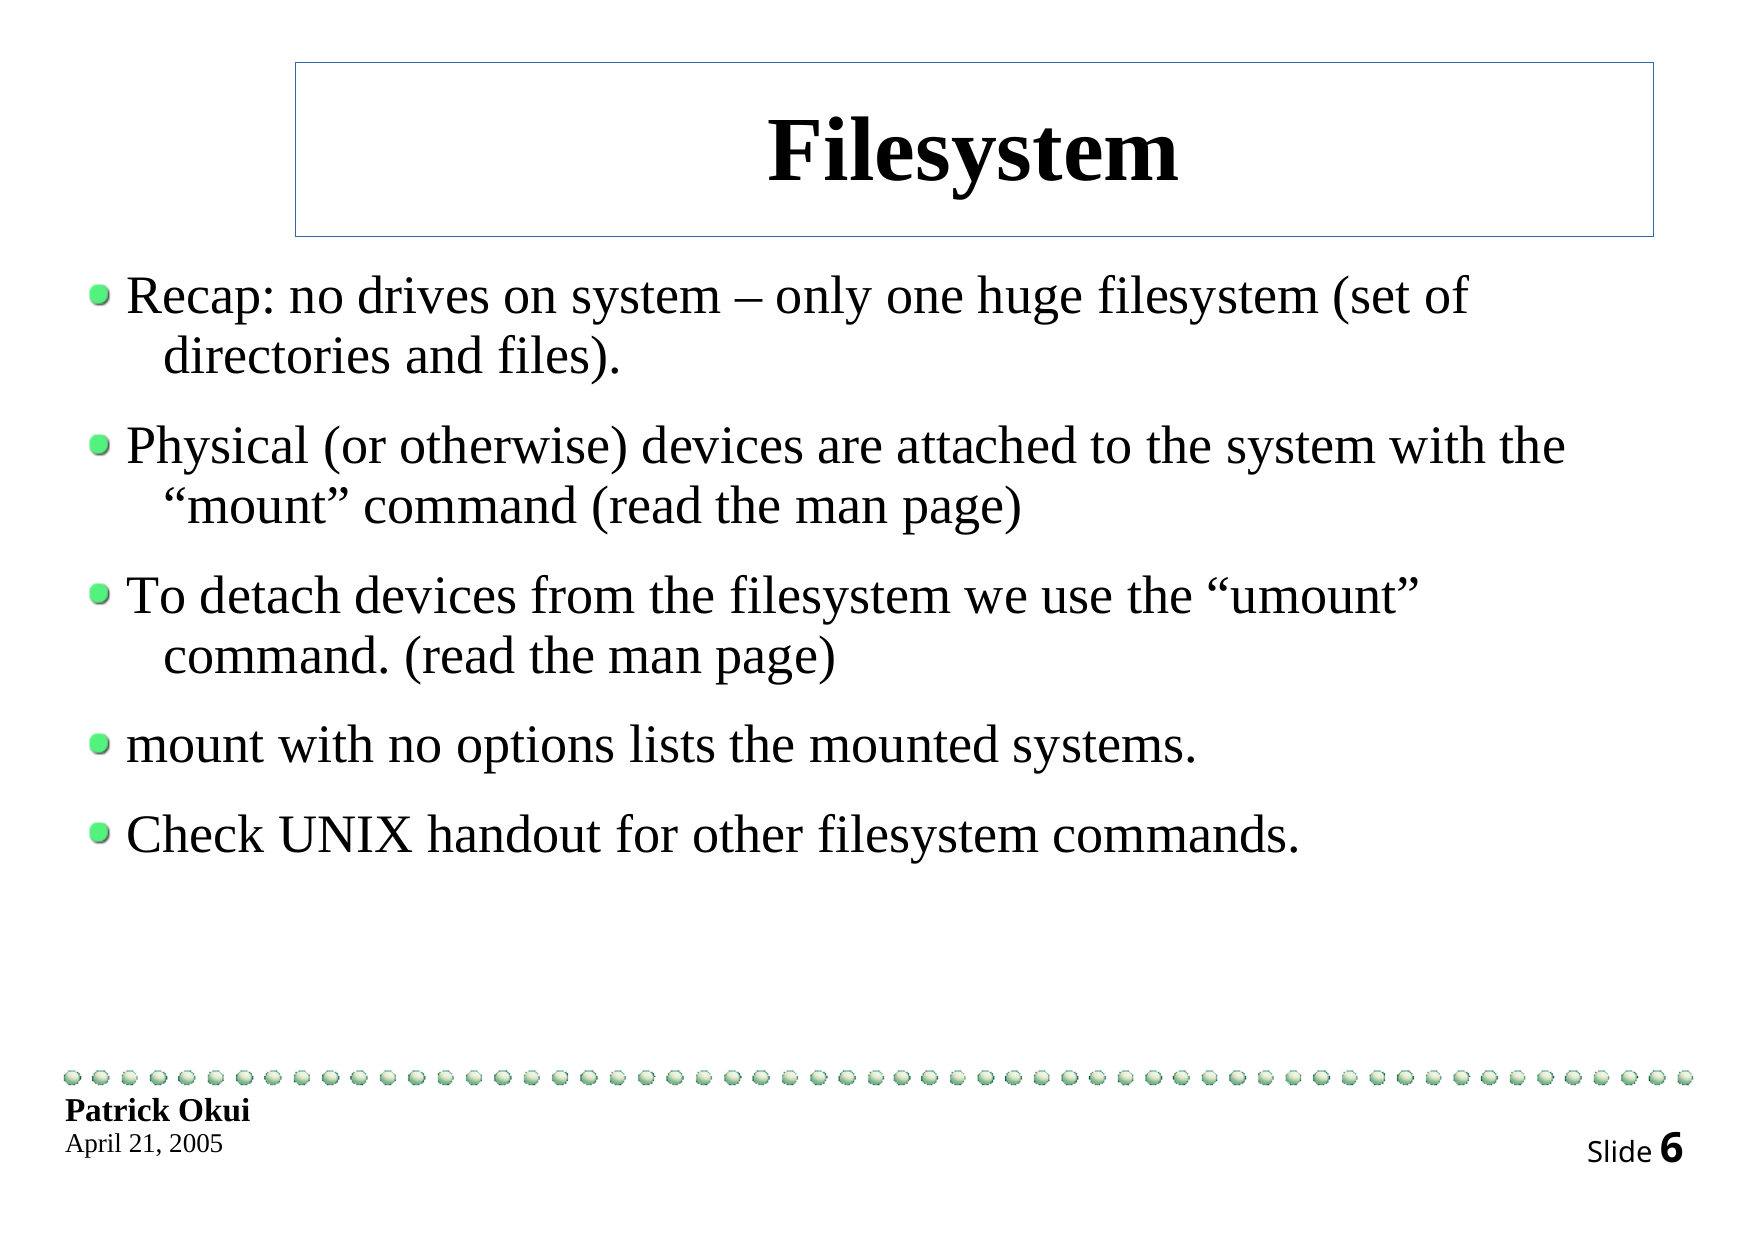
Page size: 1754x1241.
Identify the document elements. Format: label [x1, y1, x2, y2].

picture [88, 582, 112, 607]
picture [88, 433, 112, 458]
picture [59, 1069, 1695, 1087]
picture [88, 732, 112, 757]
picture [88, 821, 112, 846]
picture [88, 283, 112, 308]
